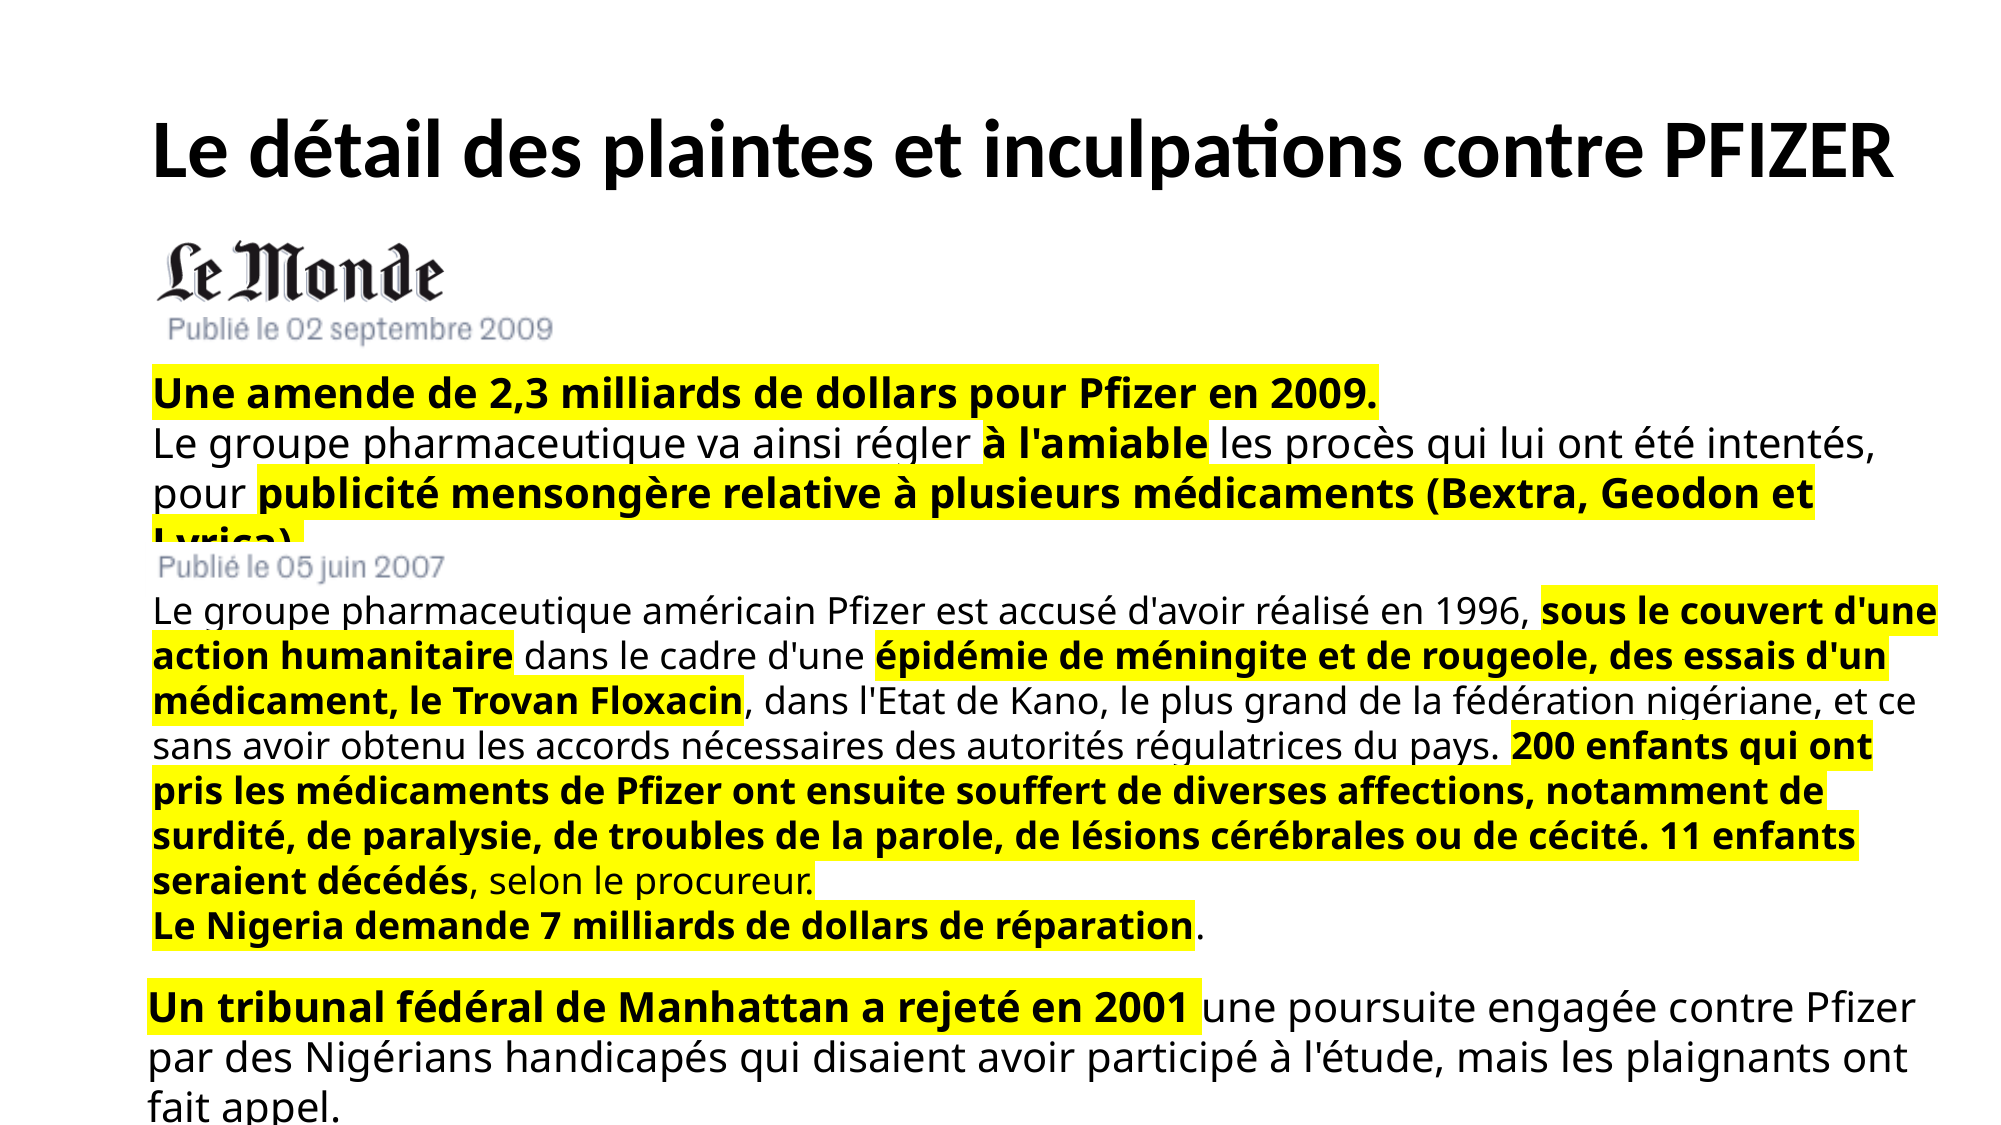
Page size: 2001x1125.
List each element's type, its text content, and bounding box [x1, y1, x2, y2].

text_box Le groupe pharmaceutique américain Pfizer est accusé d'avoir réalisé en 1996, sous le couvert d'une action humanitaire dans le cadre d'une épidémie de méningite et de rougeole, des essais d'un médicament, le Trovan Floxacin, dans l'Etat de Kano, le plus grand de la fédération nigériane, et ce sans avoir obtenu les accords nécessaires des autorités régulatrices du pays. 200 enfants qui ont pris les médicaments de Pfizer ont ensuite souffert de diverses affections, notamment de surdité, de paralysie, de troubles de la parole, de lésions cérébrales ou de cécité. 11 enfants seraient décédés, selon le procureur. Le Nigeria demande 7 milliards de dollars de réparation. [137, 580, 1968, 955]
text_box Un tribunal fédéral de Manhattan a rejeté en 2001 une poursuite engagée contre Pfizer par des Nigérians handicapés qui disaient avoir participé à l'étude, mais les plaignants ont fait appel. [132, 973, 1968, 1125]
picture [137, 229, 559, 355]
title Le détail des plaintes et inculpations contre PFIZER [137, 59, 1933, 243]
text_box Une amende de 2,3 milliards de dollars pour Pfizer en 2009. Le groupe pharmaceutique va ainsi régler à l'amiable les procès qui lui ont été intentés, pour publicité mensongère relative à plusieurs médicaments (Bextra, Geodon et Lyrica). [137, 359, 1968, 574]
picture [144, 542, 449, 580]
